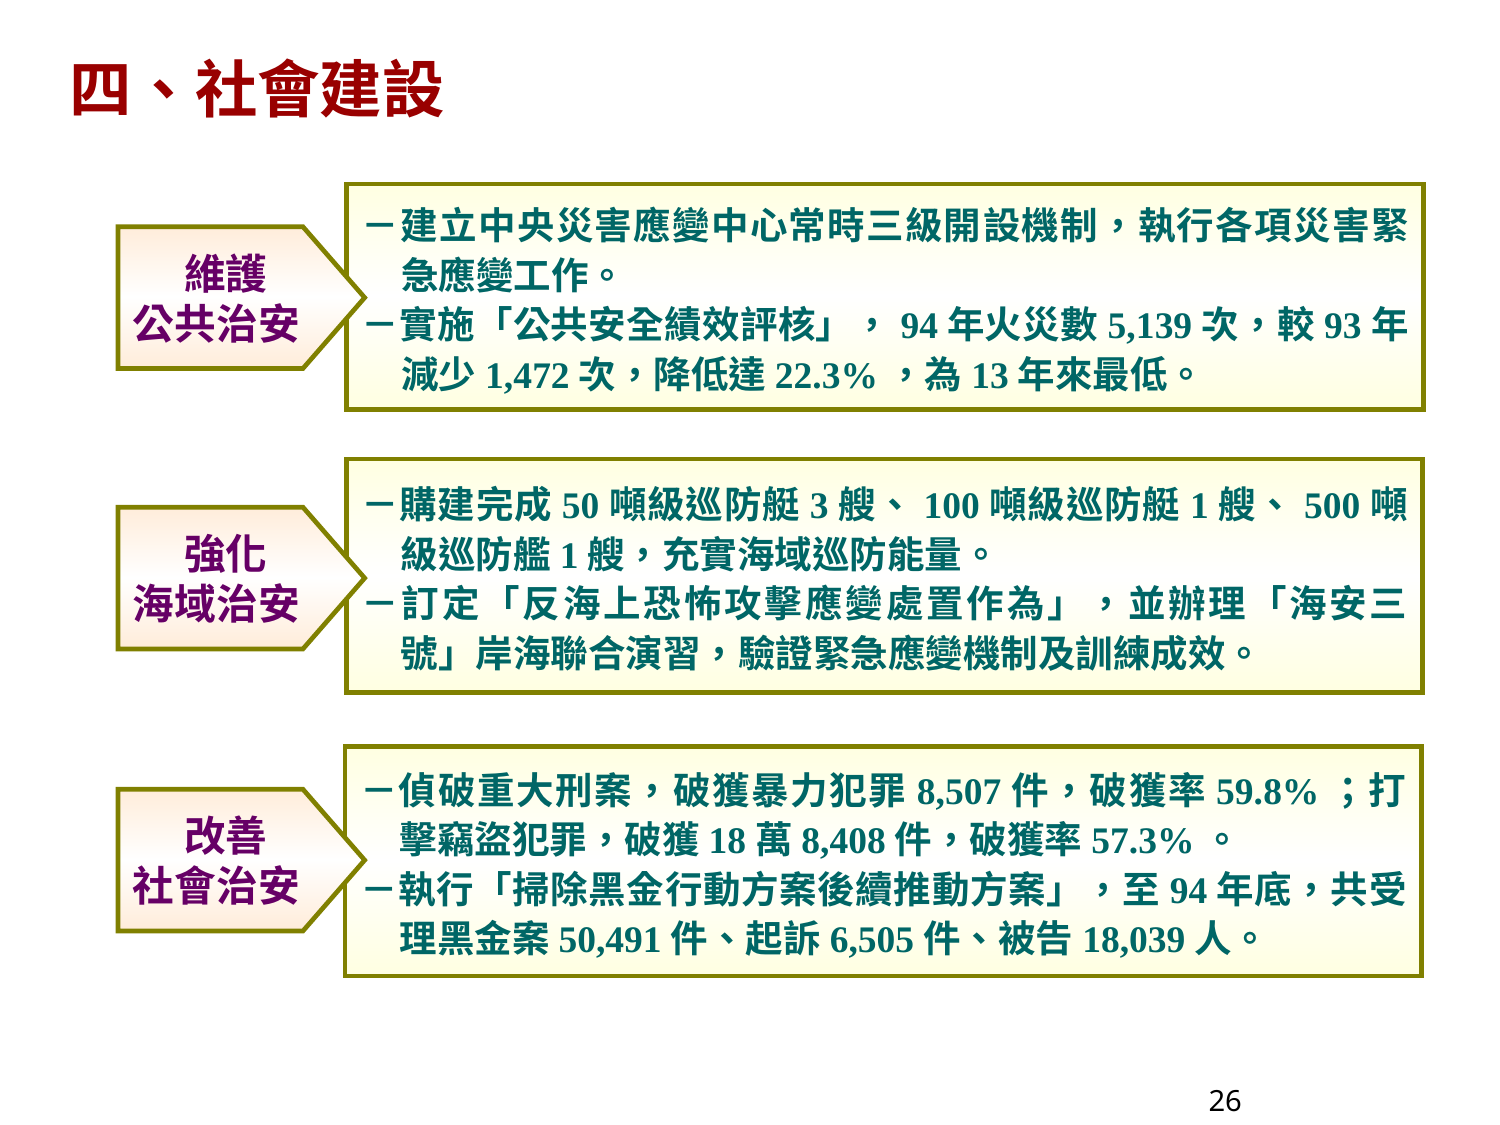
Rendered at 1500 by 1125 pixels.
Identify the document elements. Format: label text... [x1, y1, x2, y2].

text_box [1193, 1054, 1500, 1125]
text_box －偵破重大刑案，破獲暴力犯罪8,507件，破獲率59.8%；打擊竊盜犯罪，破獲18萬8,408件，破獲率57.3%。 －執行「掃除黑金行動方案後續推動方案」，至94年底，共受理黑金案50,491件、起訴6,505件、被告18,039人。 [345, 746, 1422, 976]
text_box 強化 海域治安 [117, 507, 365, 649]
text_box 改善 社會治安 [117, 789, 365, 932]
text_box 維護 公共治安 [117, 226, 365, 369]
text_box －購建完成50噸級巡防艇3艘、100噸級巡防艇1艘、500噸級巡防艦1艘，充實海域巡防能量。 －訂定「反海上恐怖攻擊應變處置作為」，並辦理「海安三號」岸海聯合演習，驗證緊急應變機制及訓練成效。 [346, 459, 1423, 693]
text_box 四、社會建設 [54, 42, 965, 134]
text_box －建立中央災害應變中心常時三級開設機制，執行各項災害緊急應變工作。 －實施「公共安全績效評核」，94年火災數5,139次，較93年減少1,472次，降低達22.3%，為13年來最低。 [347, 184, 1423, 409]
